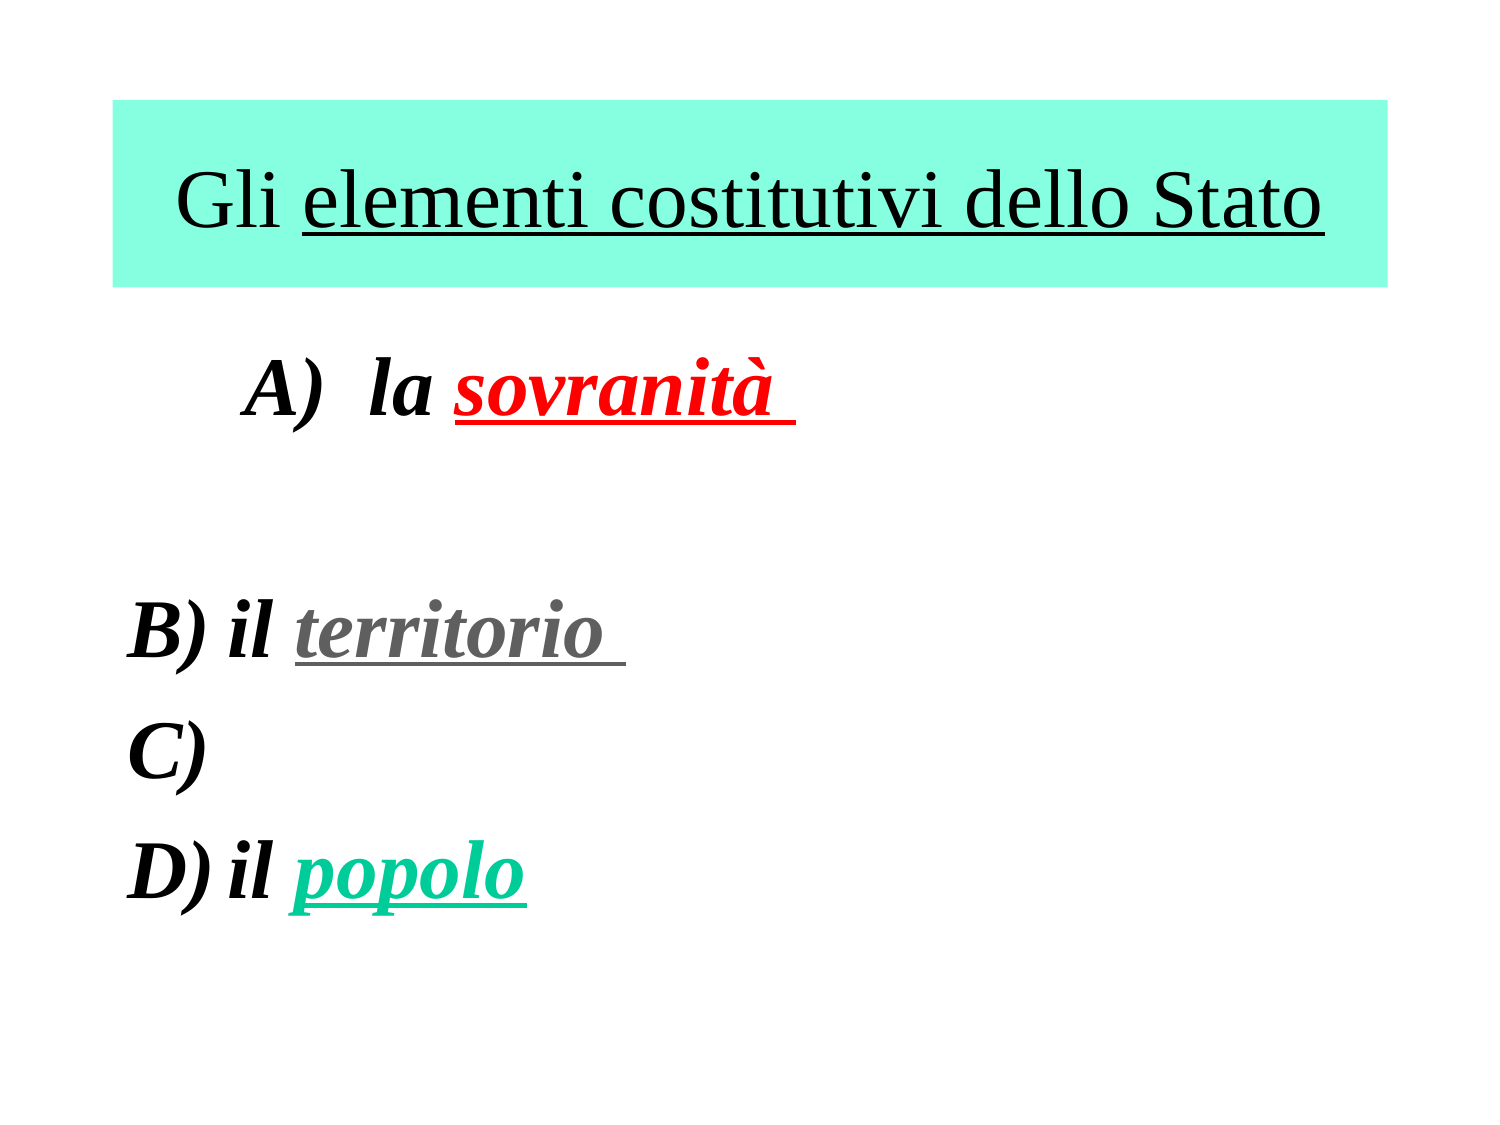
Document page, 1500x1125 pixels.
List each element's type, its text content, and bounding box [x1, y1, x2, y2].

title Gli elementi costitutivi dello Stato [112, 99, 1388, 288]
list A) la sovranità il territorio il popolo [112, 324, 1388, 1000]
